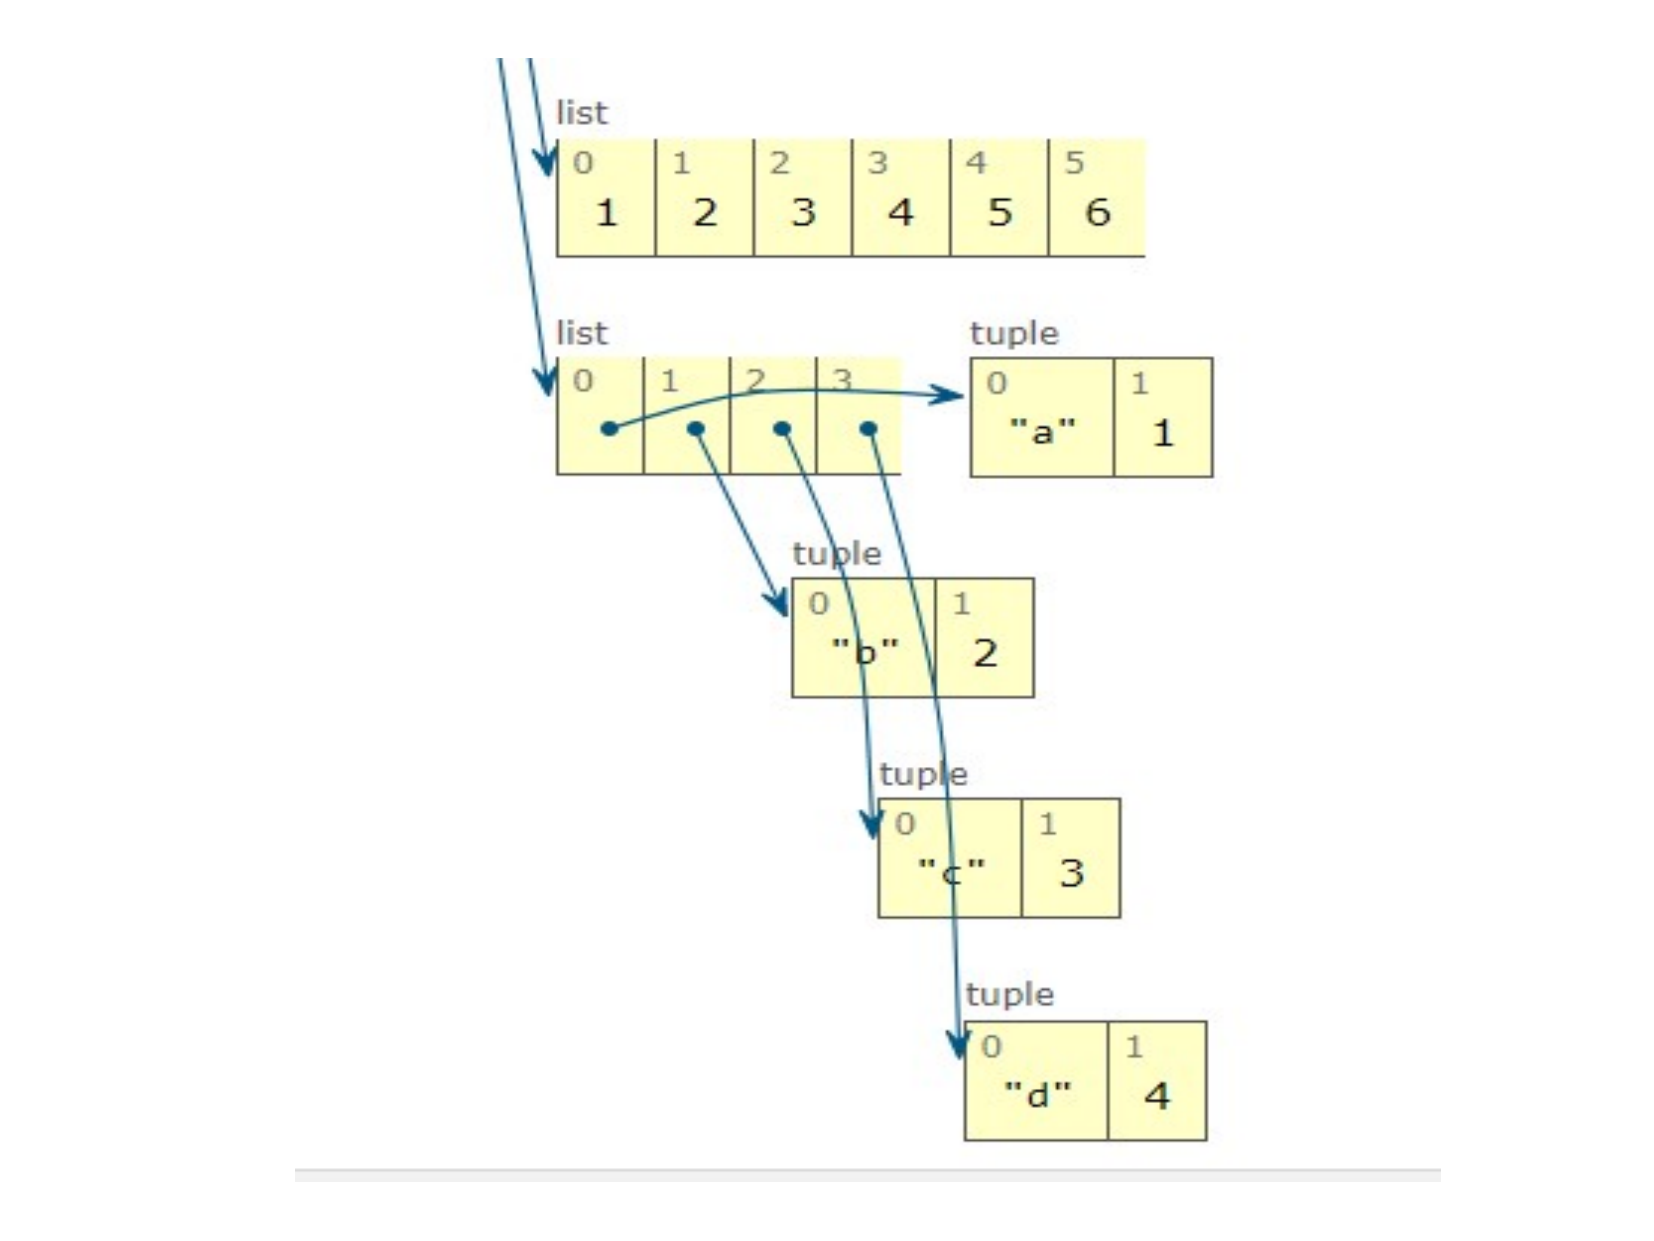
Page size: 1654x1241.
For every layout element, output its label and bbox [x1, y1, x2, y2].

picture [295, 58, 1441, 1182]
